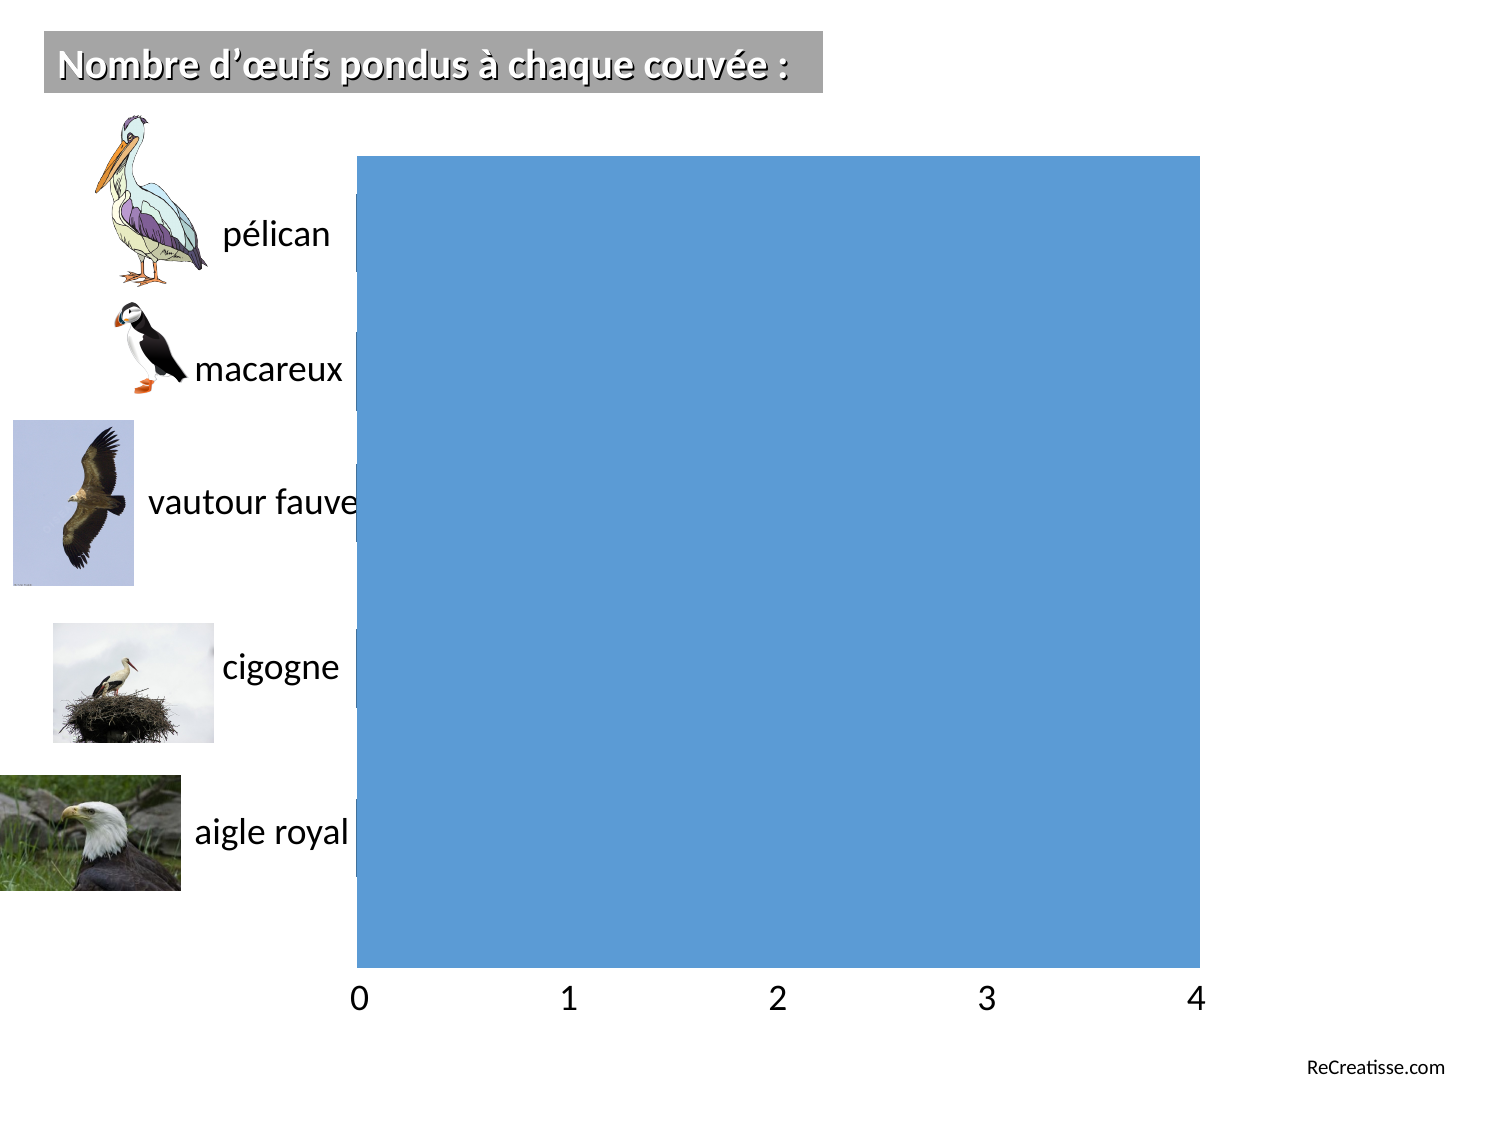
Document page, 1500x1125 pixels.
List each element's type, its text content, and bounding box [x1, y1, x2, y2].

text_box 1 [544, 968, 593, 1025]
text_box cigogne [214, 634, 355, 695]
text_box aigle royal [181, 800, 357, 860]
table_header [989, 156, 1200, 968]
text_box ReCreatisse.com [1292, 1046, 1460, 1086]
table_header [568, 156, 778, 968]
picture [114, 302, 189, 394]
picture [0, 775, 181, 891]
text_box vautour fauve [134, 469, 357, 529]
table_header [357, 156, 568, 968]
table_header [778, 156, 989, 968]
picture [95, 115, 208, 287]
text_box Nombre d’œufs pondus à chaque couvée : [42, 30, 824, 95]
text_box 0 [335, 965, 384, 1025]
picture [13, 420, 134, 586]
text_box 2 [753, 968, 803, 1025]
text_box pélican [208, 201, 346, 261]
text_box macareux [179, 337, 357, 397]
picture [53, 623, 214, 743]
text_box 3 [963, 968, 1012, 1025]
text_box 4 [1172, 965, 1221, 1025]
